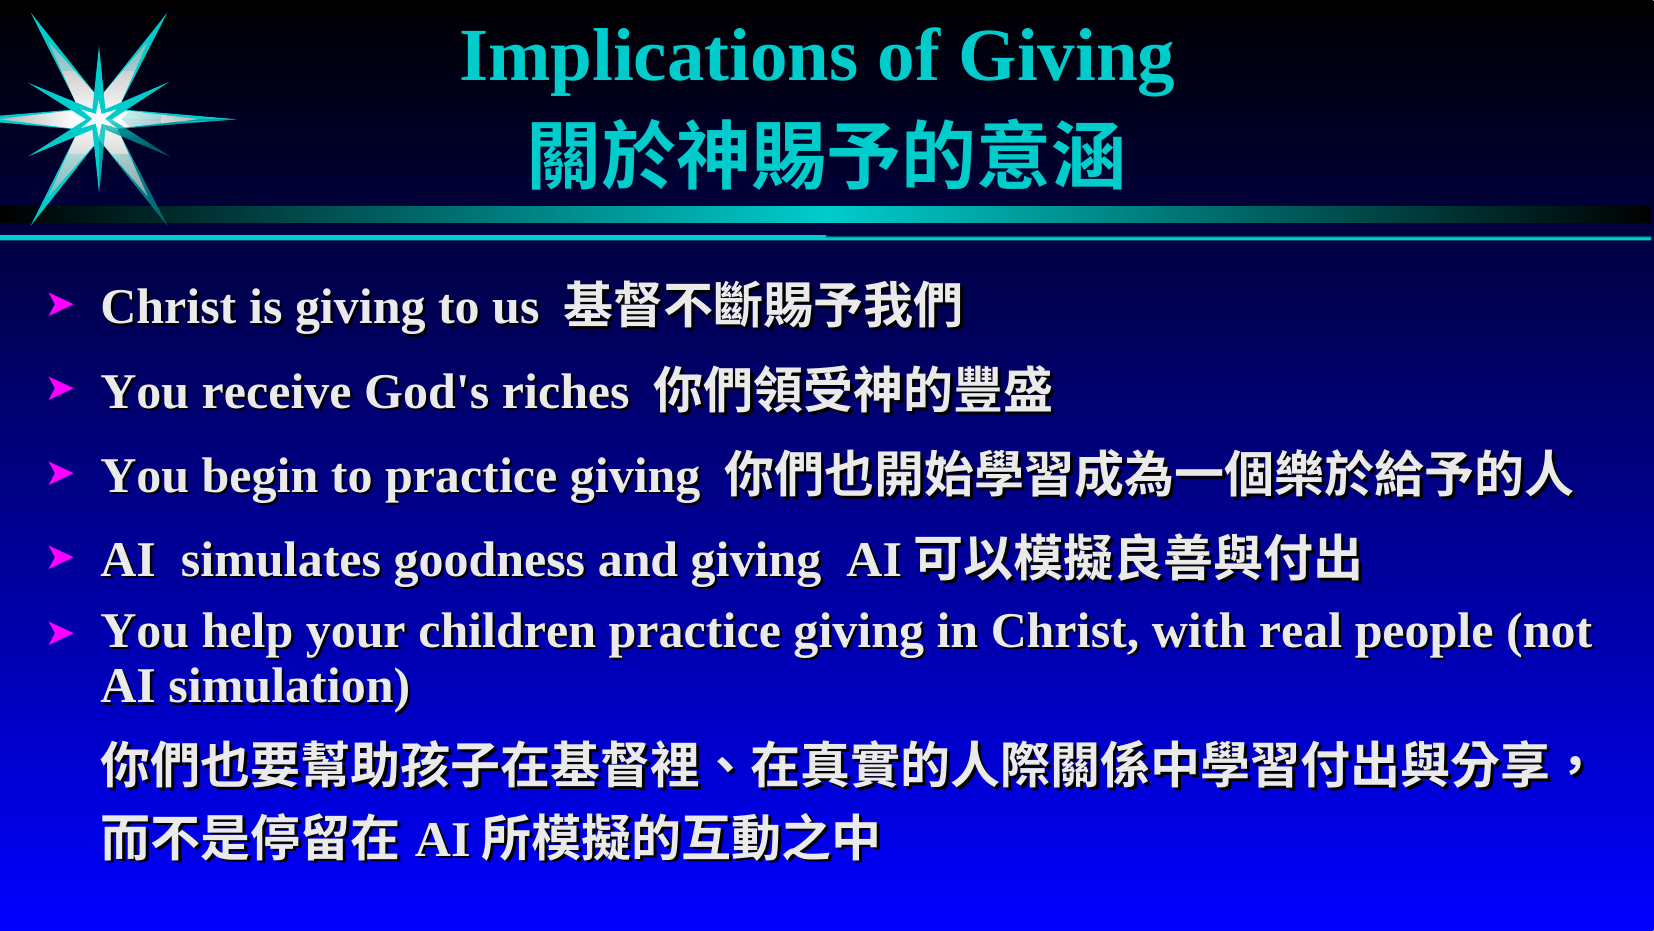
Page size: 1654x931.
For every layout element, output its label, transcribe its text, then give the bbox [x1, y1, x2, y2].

title Implications of Giving 關於神賜予的意涵 [124, 13, 1530, 205]
list Christ is giving to us 基督不斷賜予我們 You receive God's riches 你們領受神的豐盛 You begin to practice giving 你們也開始學習成為一個樂於給予的人 AI simulates goodness and giving AI可以模擬良善與付出 You help your children practice giving in Christ, with real people (not AI simulation) 你們也要幫助孩子在基督裡、在真實的人際關係中學習付出與分享，而不是停留在AI所模擬的互動之中 [44, 265, 1610, 872]
